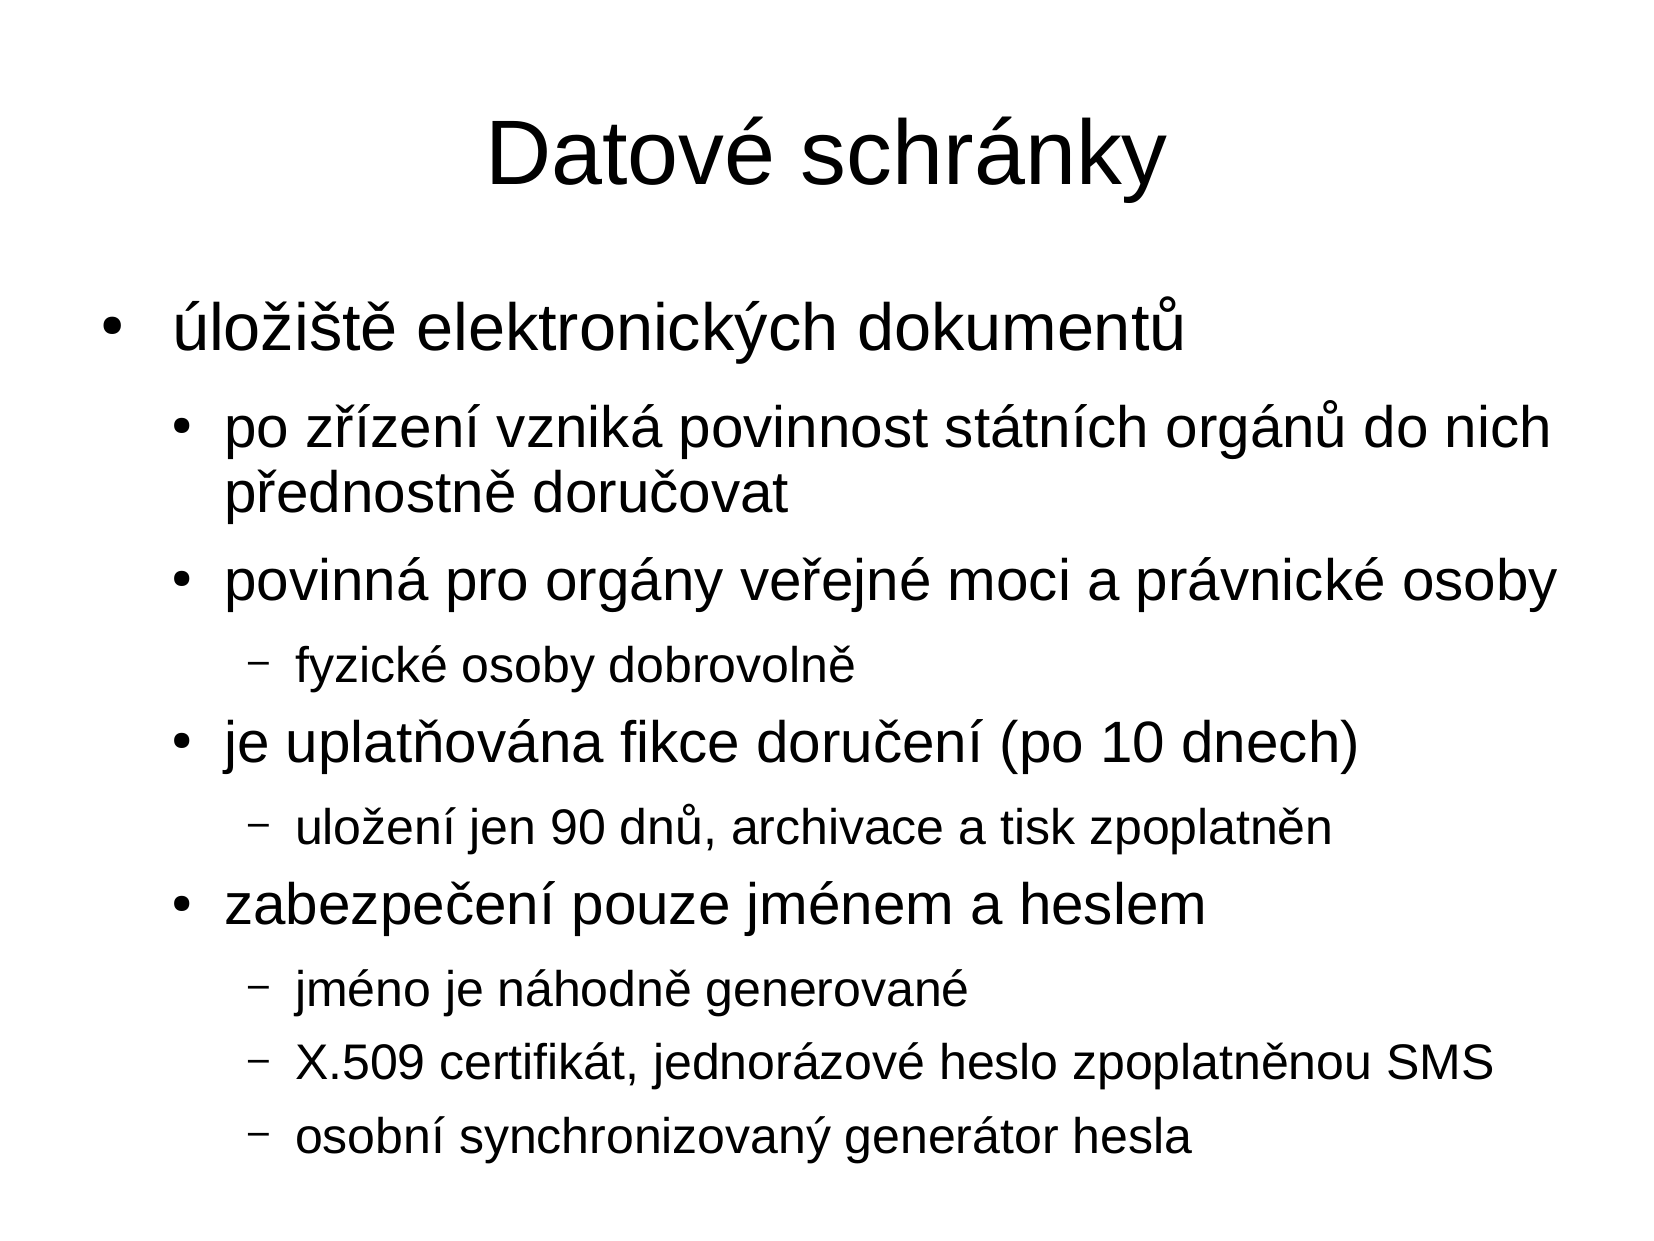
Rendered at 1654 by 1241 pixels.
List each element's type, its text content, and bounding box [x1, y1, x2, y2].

list úložiště elektronických dokumentů po zřízení vzniká povinnost státních orgánů do nich přednostně doručovat povinná pro orgány veřejné moci a právnické osoby fyzické osoby dobrovolně je uplatňována fikce doručení (po 10 dnech) uložení jen 90 dnů, archivace a tisk zpoplatněn zabezpečení pouze jménem a heslem jméno je náhodně generované X.509 certifikát, jednorázové heslo zpoplatněnou SMS osobní synchronizovaný generátor hesla [82, 290, 1630, 1205]
title Datové schránky [82, 49, 1571, 257]
